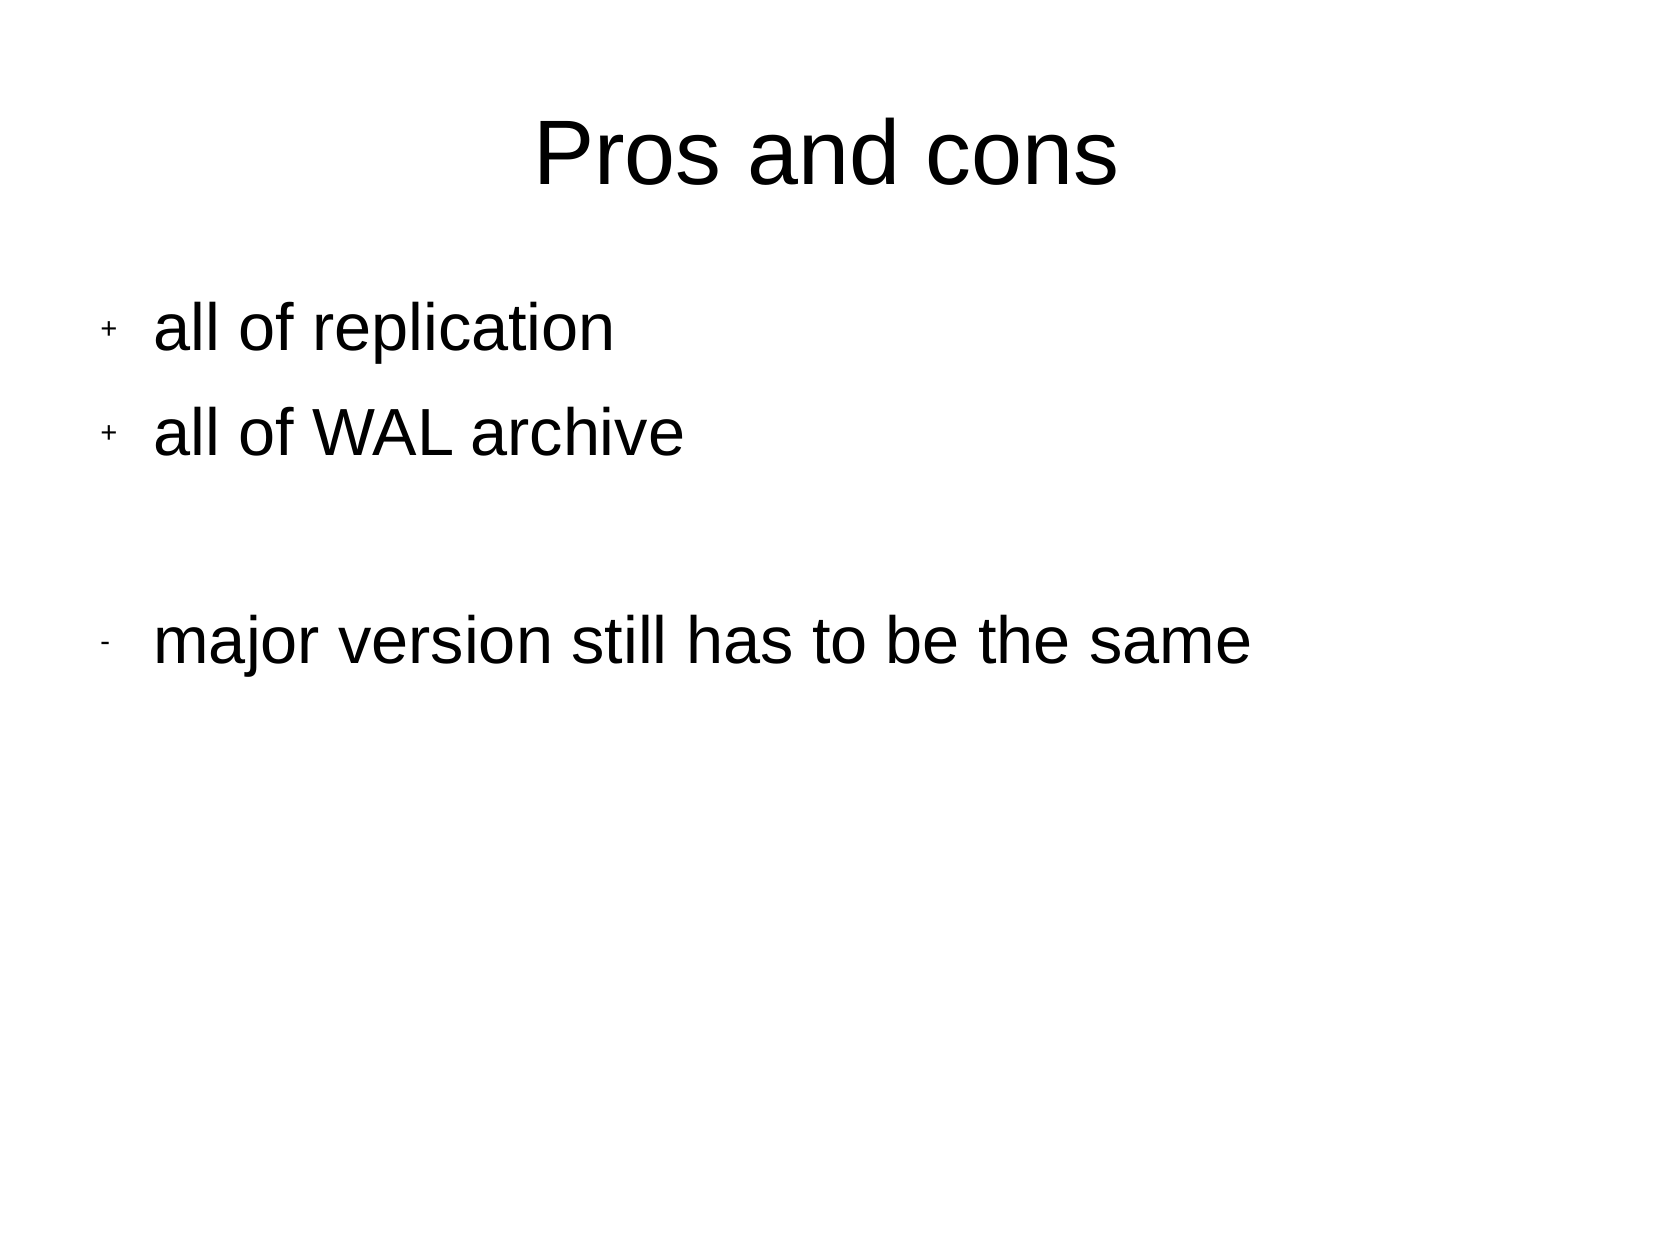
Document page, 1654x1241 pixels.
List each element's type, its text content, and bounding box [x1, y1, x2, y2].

title Pros and cons [82, 49, 1571, 257]
list all of replication all of WAL archive major version still has to be the same [82, 290, 1571, 1134]
